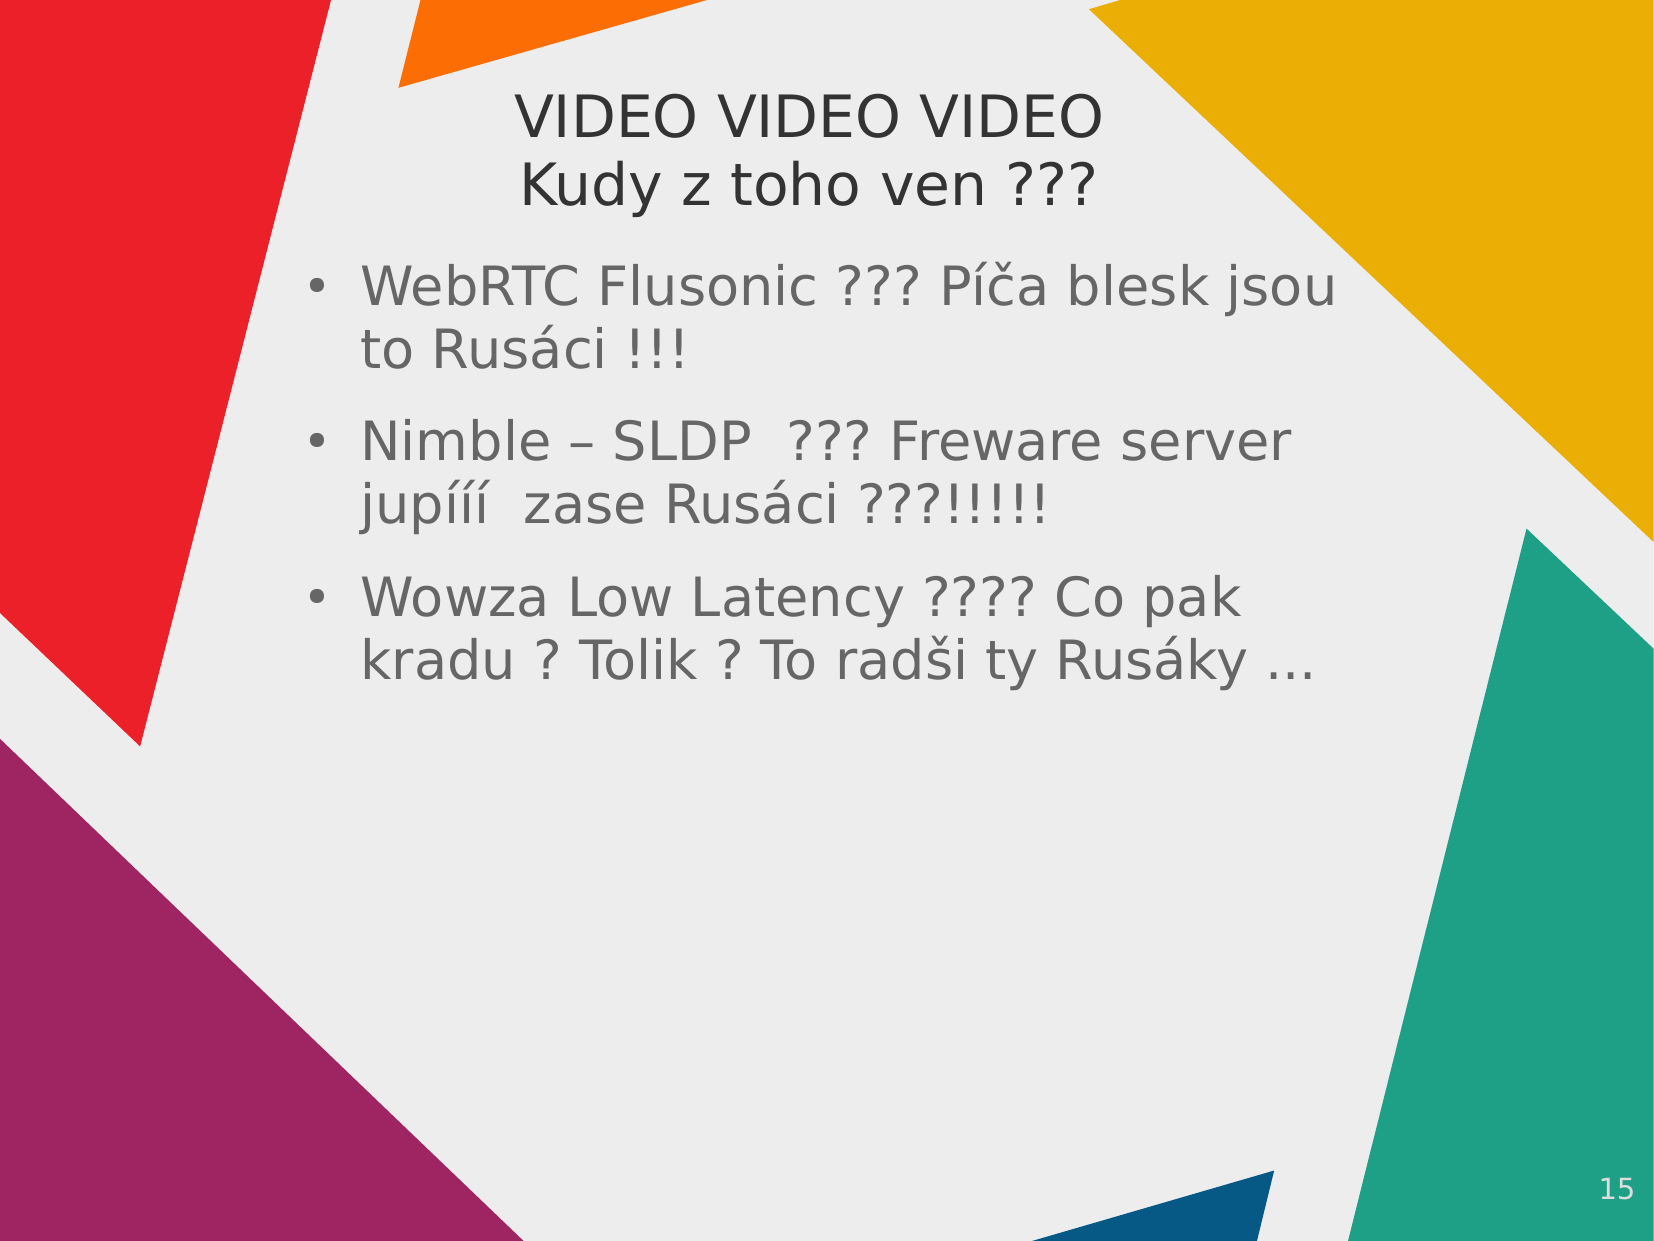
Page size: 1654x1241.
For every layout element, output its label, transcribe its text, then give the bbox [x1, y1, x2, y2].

list WebRTC Flusonic ??? Píča blesk jsou to Rusáci !!! Nimble – SLDP ??? Freware server jupííí zase Rusáci ???!!!!! Wowza Low Latency ???? Co pak kradu ? Tolik ? To radši ty Rusáky ... [289, 255, 1372, 1054]
title VIDEO VIDEO VIDEO Kudy z toho ven ??? [268, 47, 1351, 256]
